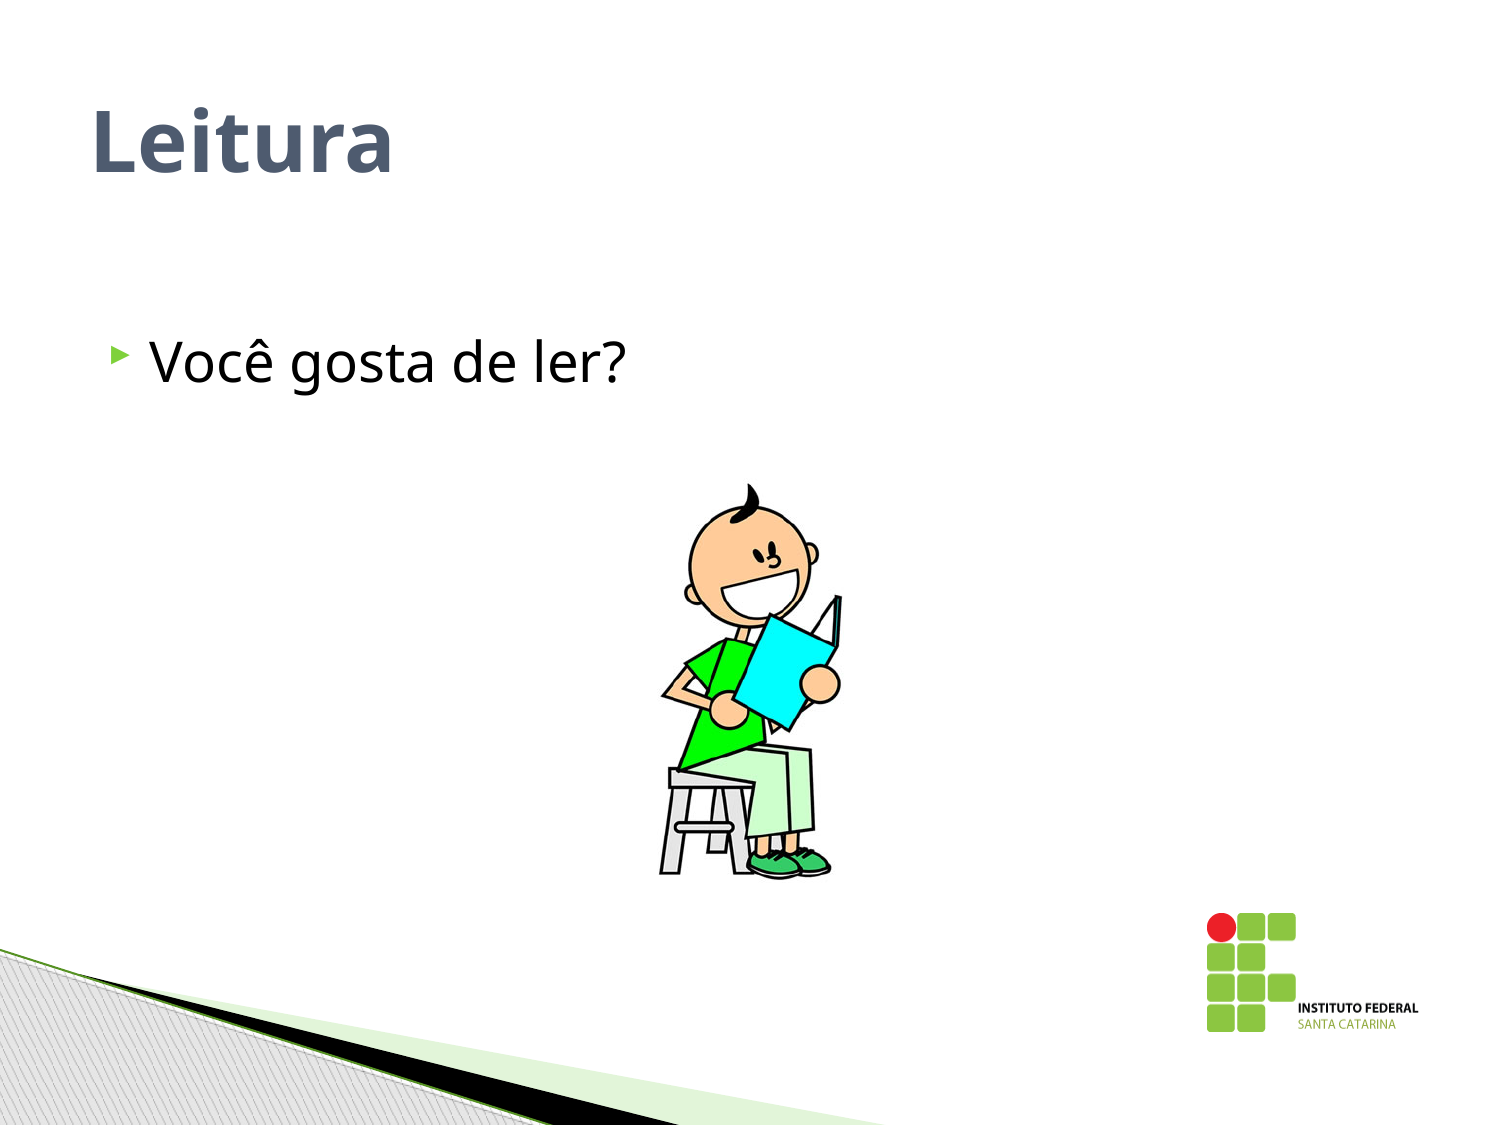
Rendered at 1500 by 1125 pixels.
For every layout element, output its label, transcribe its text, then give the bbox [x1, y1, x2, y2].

picture [1207, 913, 1419, 1032]
title Leitura [75, 45, 1425, 233]
picture [585, 468, 914, 892]
list Você gosta de ler? [75, 243, 1425, 774]
